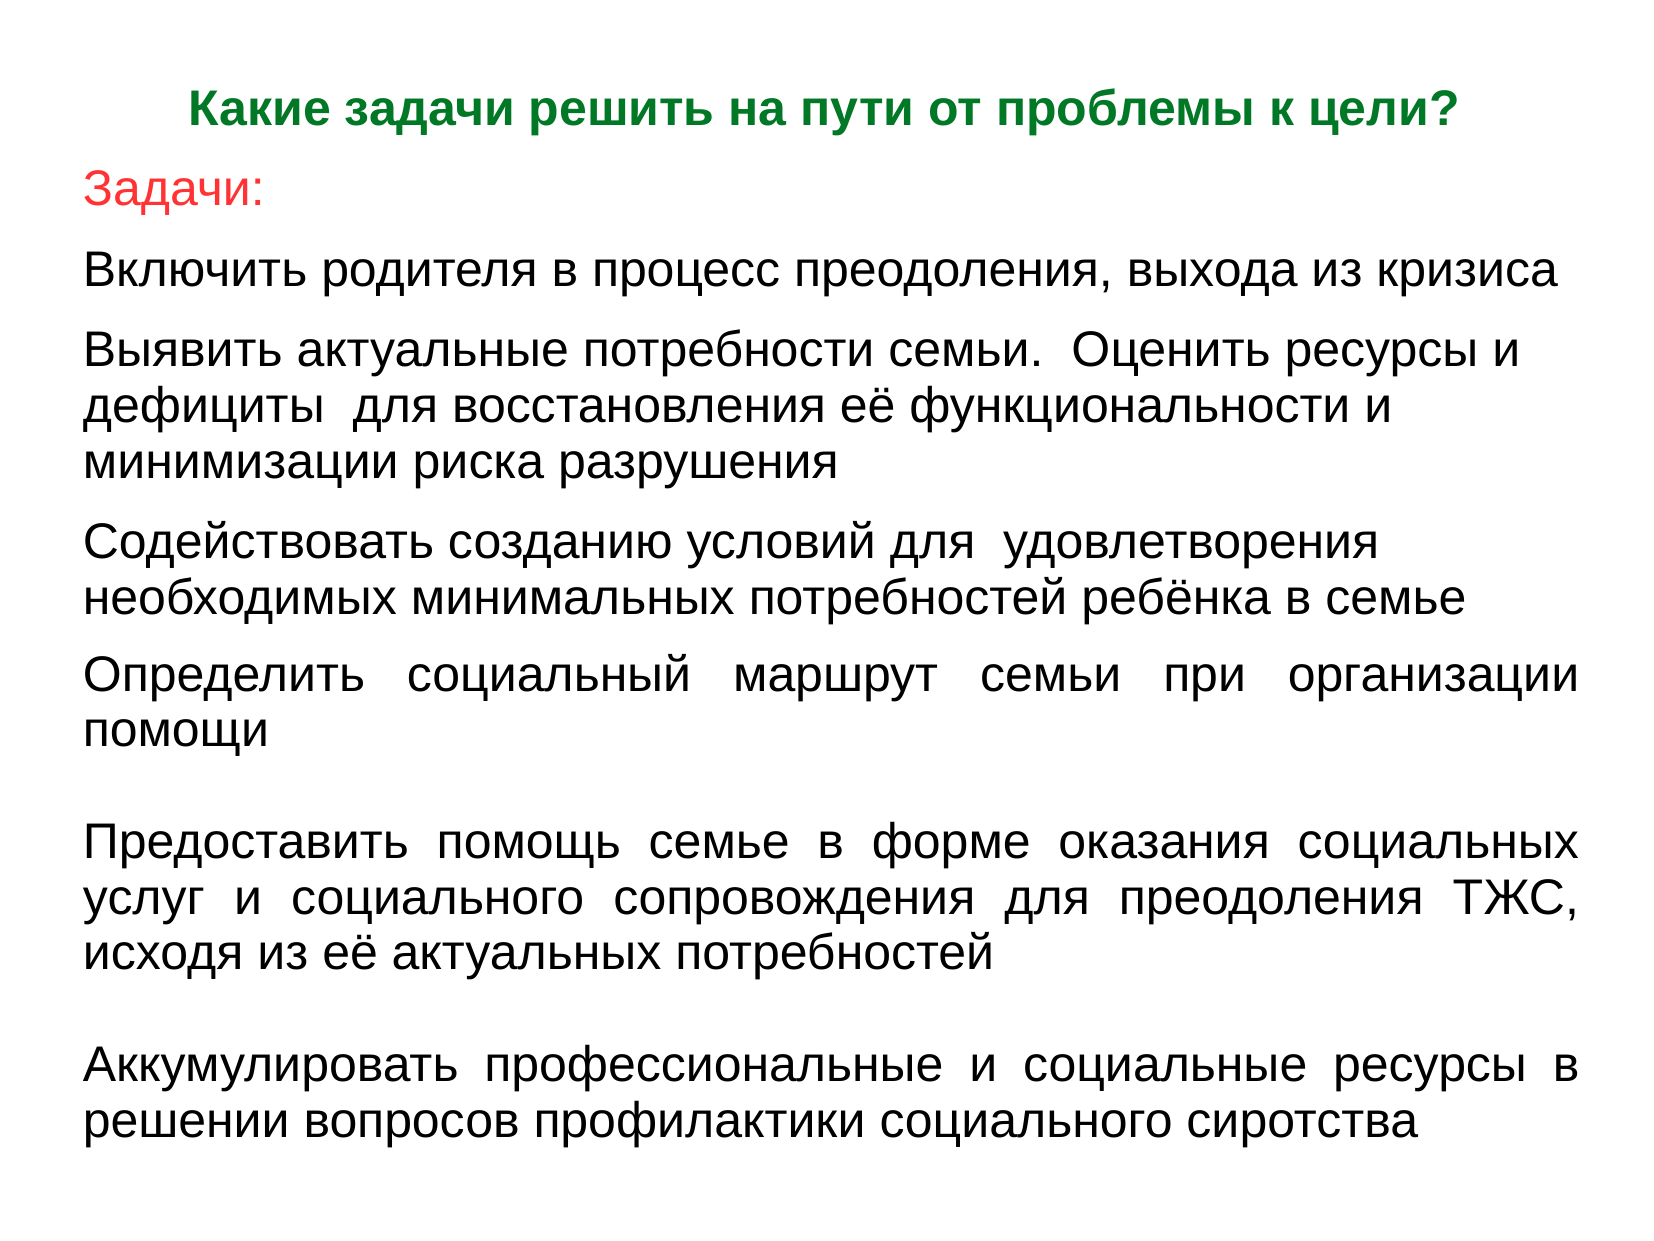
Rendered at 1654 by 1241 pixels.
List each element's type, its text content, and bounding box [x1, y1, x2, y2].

text_box Какие задачи решить на пути от проблемы к цели? Задачи: Включить родителя в процесс преодоления, выхода из кризиса Выявить актуальные потребности семьи. Оценить ресурсы и дефициты для восстановления её функциональности и минимизации риска разрушения Содействовать созданию условий для удовлетворения необходимых минимальных потребностей ребёнка в семье Определить социальный маршрут семьи при организации помощи Предоставить помощь семье в форме оказания социальных услуг и социального сопровождения для преодоления ТЖС, исходя из её актуальных потребностей Аккумулировать профессиональные и социальные ресурсы в решении вопросов профилактики социального сиротства [68, 72, 1595, 1157]
